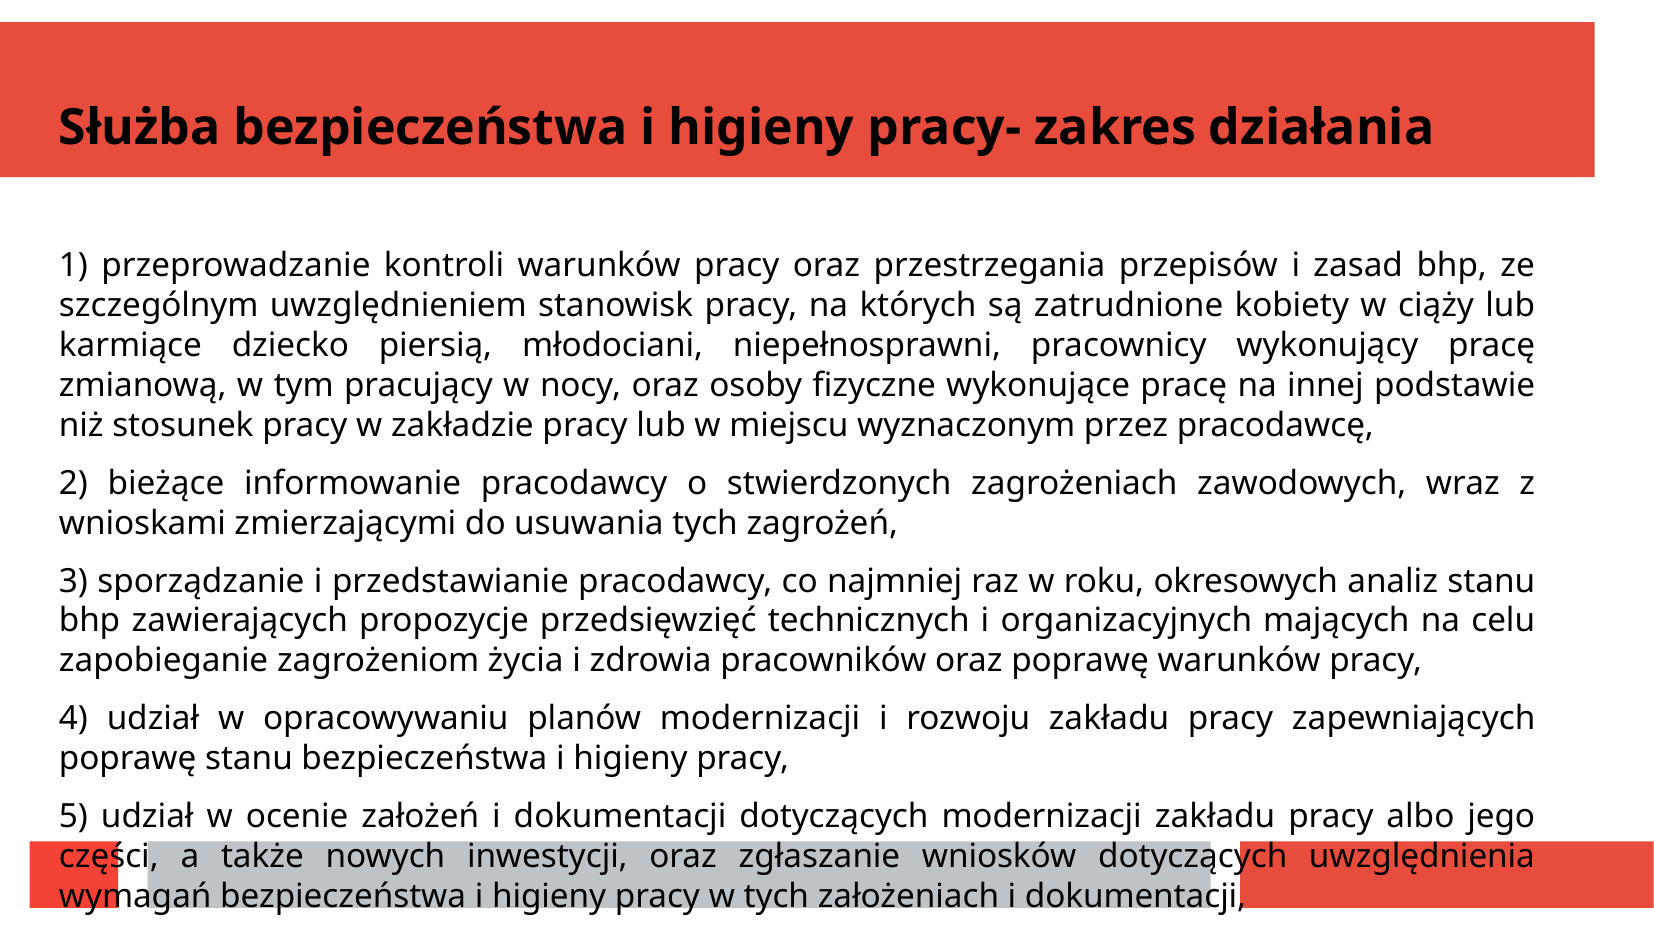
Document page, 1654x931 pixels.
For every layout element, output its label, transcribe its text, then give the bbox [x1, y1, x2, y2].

subtitle 1) przeprowadzanie kontroli warunków pracy oraz przestrzegania przepisów i zasad bhp, ze szczególnym uwzględnieniem stanowisk pracy, na których są zatrudnione kobiety w ciąży lub karmiące dziecko piersią, młodociani, niepełnosprawni, pracownicy wykonujący pracę zmianową, w tym pracujący w nocy, oraz osoby fizyczne wykonujące pracę na innej podstawie niż stosunek pracy w zakładzie pracy lub w miejscu wyznaczonym przez pracodawcę, 2) bieżące informowanie pracodawcy o stwierdzonych zagrożeniach zawodowych, wraz z wnioskami zmierzającymi do usuwania tych zagrożeń, 3) sporządzanie i przedstawianie pracodawcy, co najmniej raz w roku, okresowych analiz stanu bhp zawierających propozycje przedsięwzięć technicznych i organizacyjnych mających na celu zapobieganie zagrożeniom życia i zdrowia pracowników oraz poprawę warunków pracy, 4) udział w opracowywaniu planów modernizacji i rozwoju zakładu pracy zapewniających poprawę stanu bezpieczeństwa i higieny pracy, 5) udział w ocenie założeń i dokumentacji dotyczących modernizacji zakładu pracy albo jego części, a także nowych inwestycji, oraz zgłaszanie wniosków dotyczących uwzględnienia wymagań bezpieczeństwa i higieny pracy w tych założeniach i dokumentacji, [59, 243, 1565, 841]
title Służba bezpieczeństwa i higieny pracy- zakres działania [59, 44, 1595, 156]
